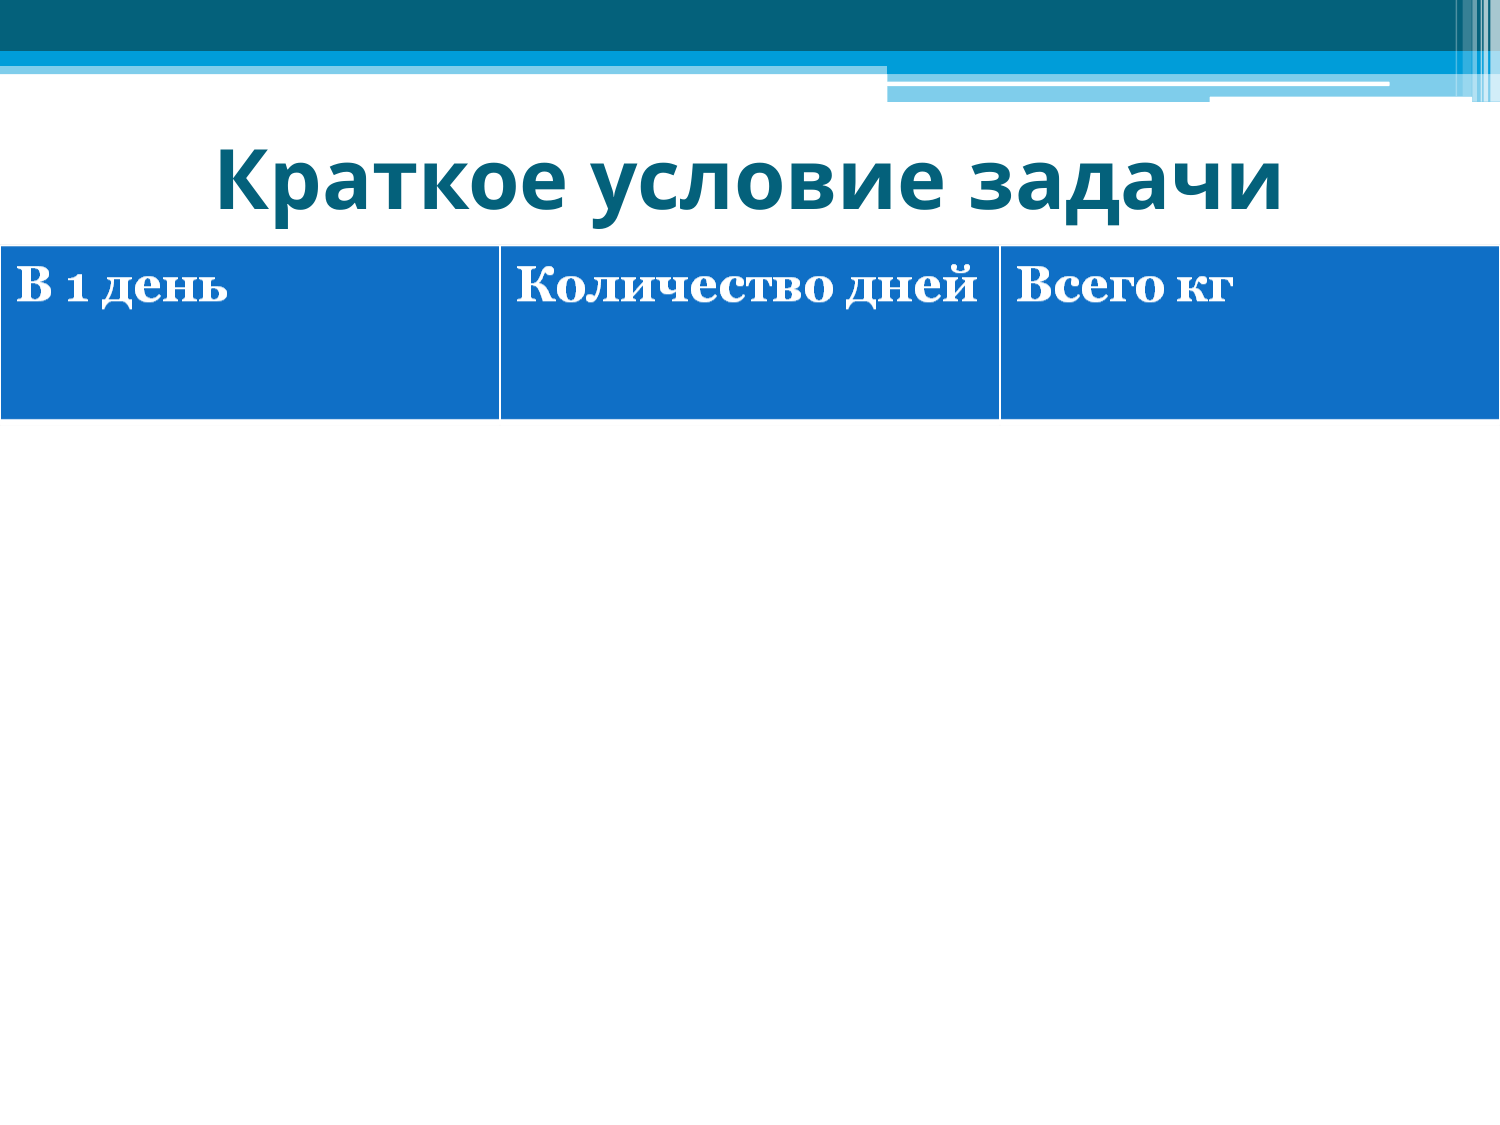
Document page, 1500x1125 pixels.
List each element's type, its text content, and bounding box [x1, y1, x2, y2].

title Краткое условие задачи [75, 93, 1426, 233]
picture [0, 233, 1500, 434]
